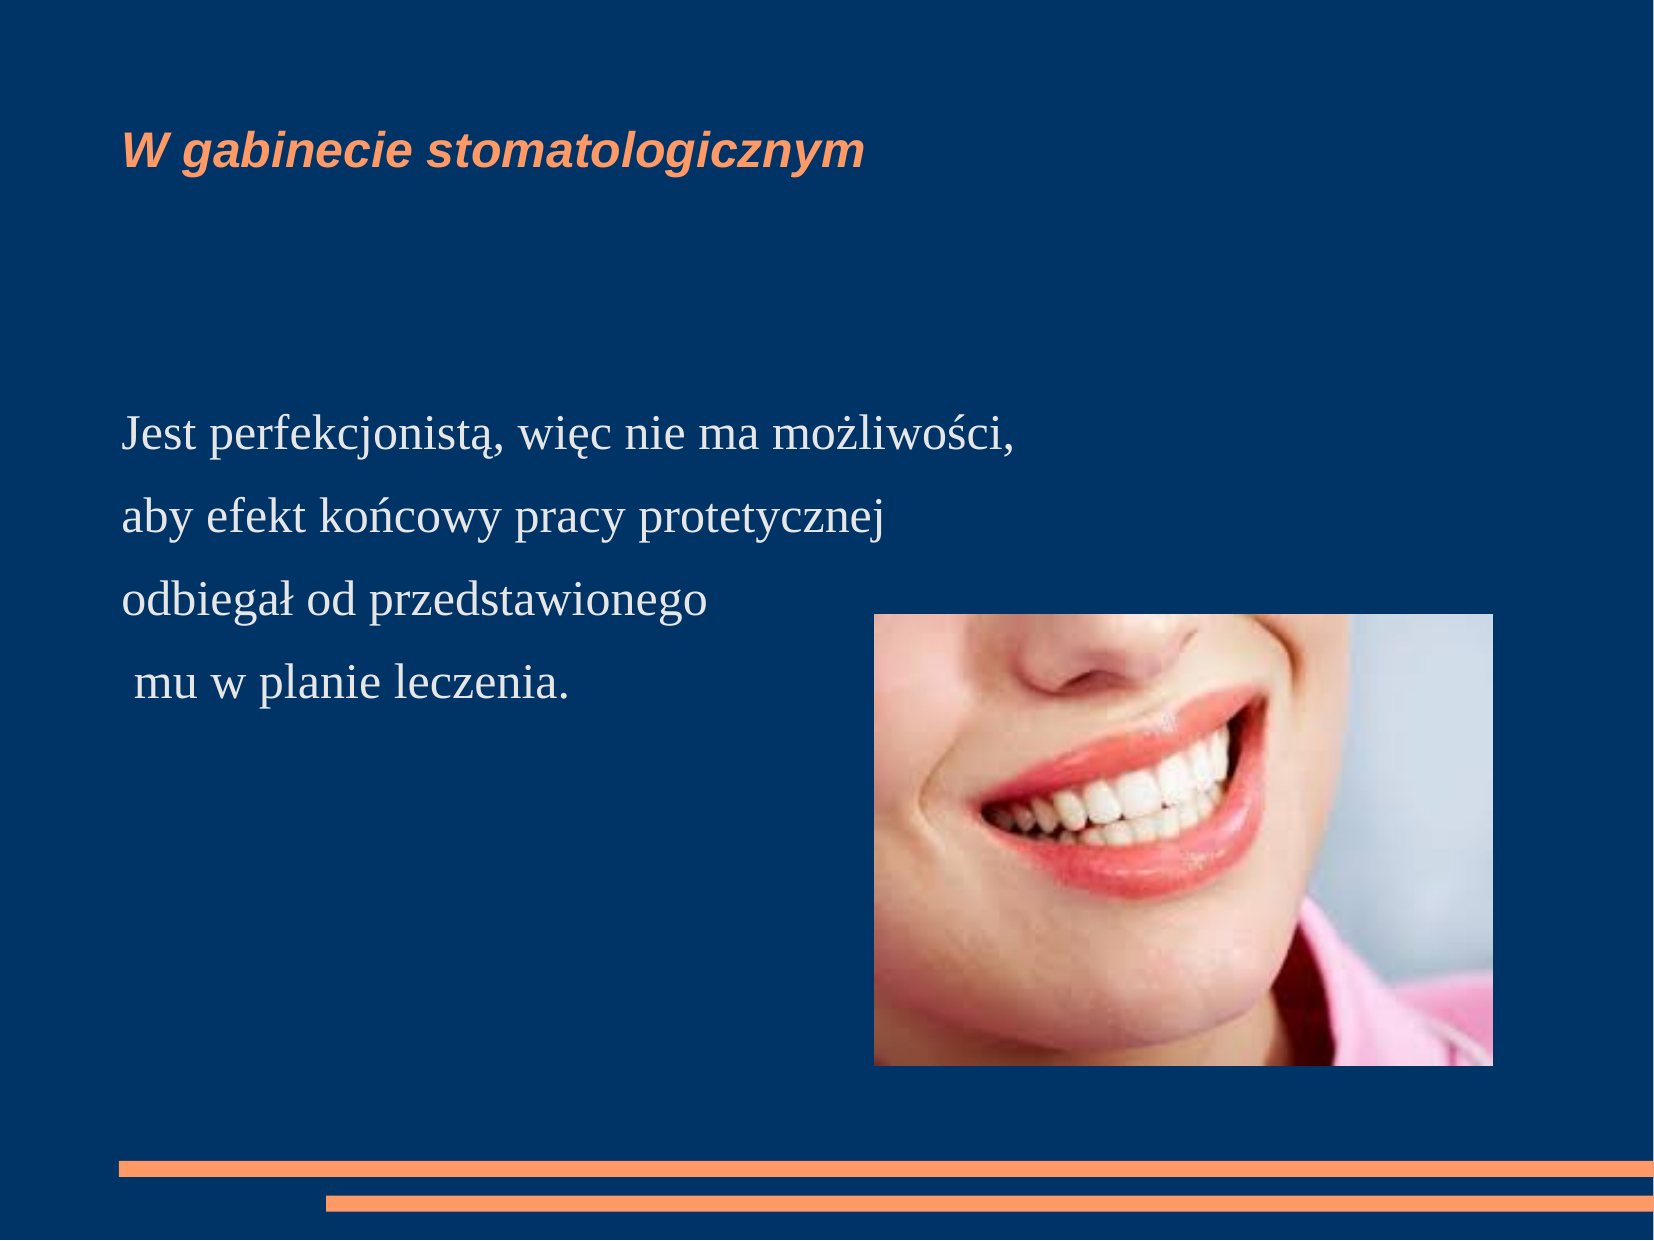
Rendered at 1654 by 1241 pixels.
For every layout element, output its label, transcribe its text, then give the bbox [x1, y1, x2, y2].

list Jest perfekcjonistą, więc nie ma możliwości, aby efekt końcowy pracy protetycznej odbiegał od przedstawionego mu w planie leczenia. [121, 322, 1561, 1132]
picture [874, 614, 1493, 1066]
title W gabinecie stomatologicznym [121, 46, 1534, 254]
